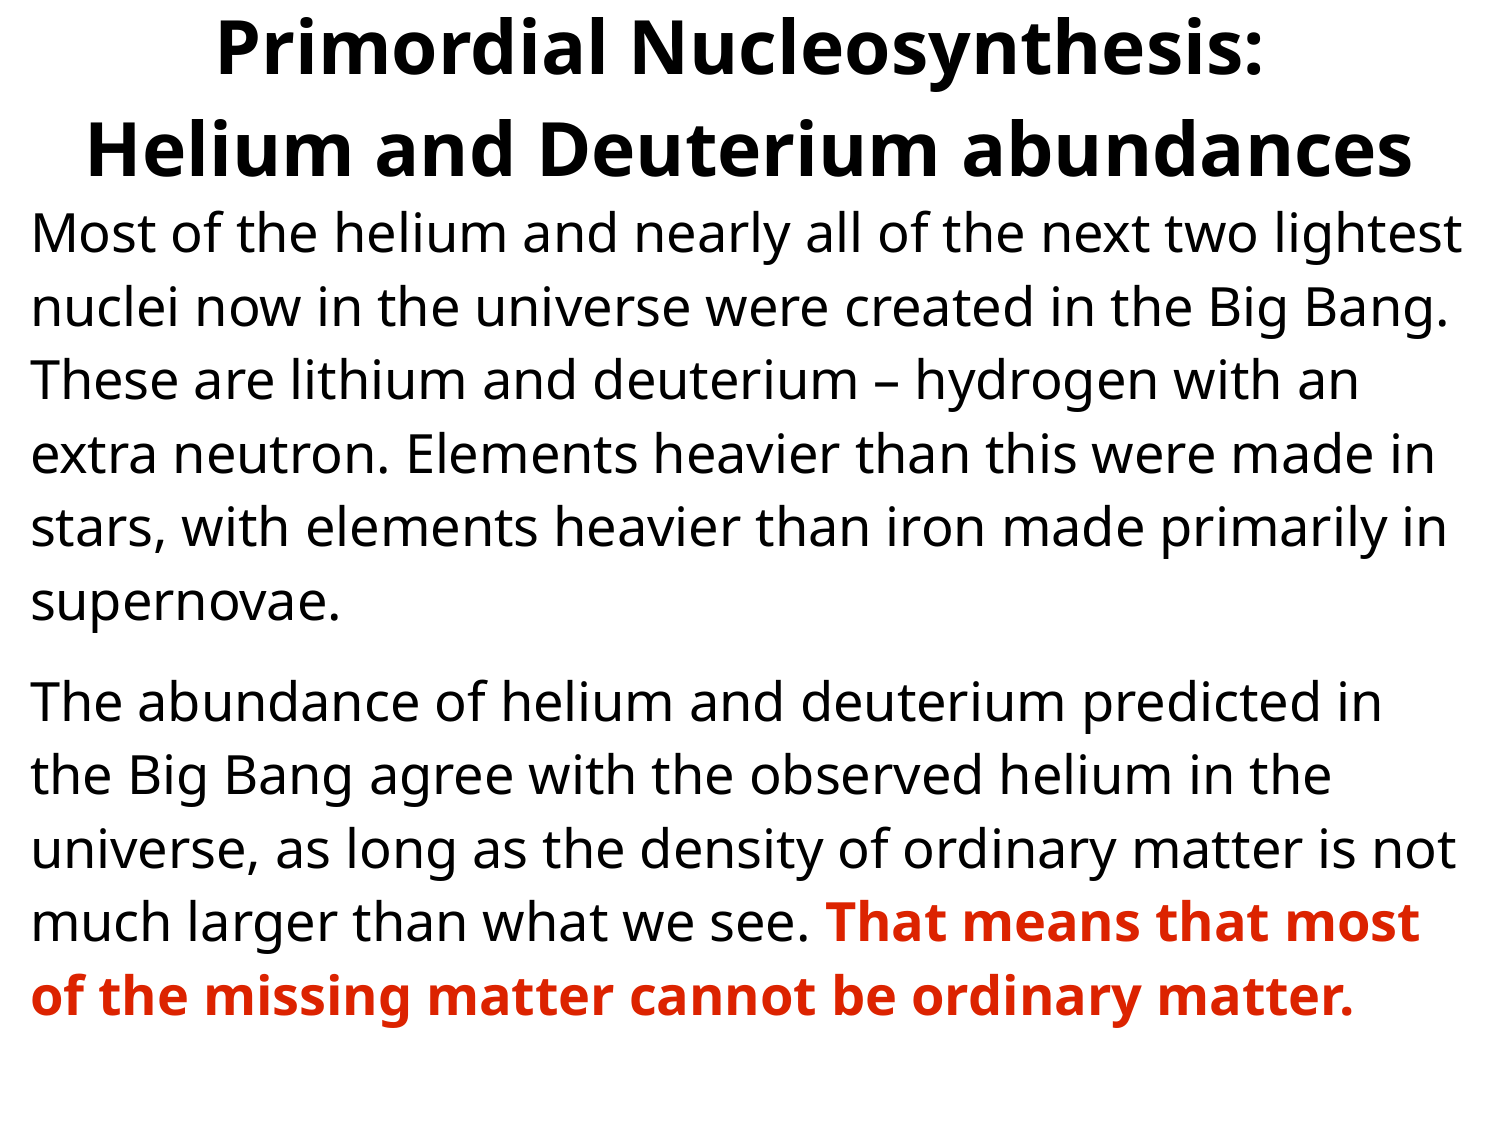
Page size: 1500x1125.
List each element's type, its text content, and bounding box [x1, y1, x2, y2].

title Primordial Nucleosynthesis: Helium and Deuterium abundances [30, 8, 1471, 184]
list Most of the helium and nearly all of the next two lightest nuclei now in the universe were created in the Big Bang. These are lithium and deuterium – hydrogen with an extra neutron. Elements heavier than this were made in stars, with elements heavier than iron made primarily in supernovae. The abundance of helium and deuterium predicted in the Big Bang agree with the observed helium in the universe, as long as the density of ordinary matter is not much larger than what we see. That means that most of the missing matter cannot be ordinary matter. [30, 195, 1471, 1096]
